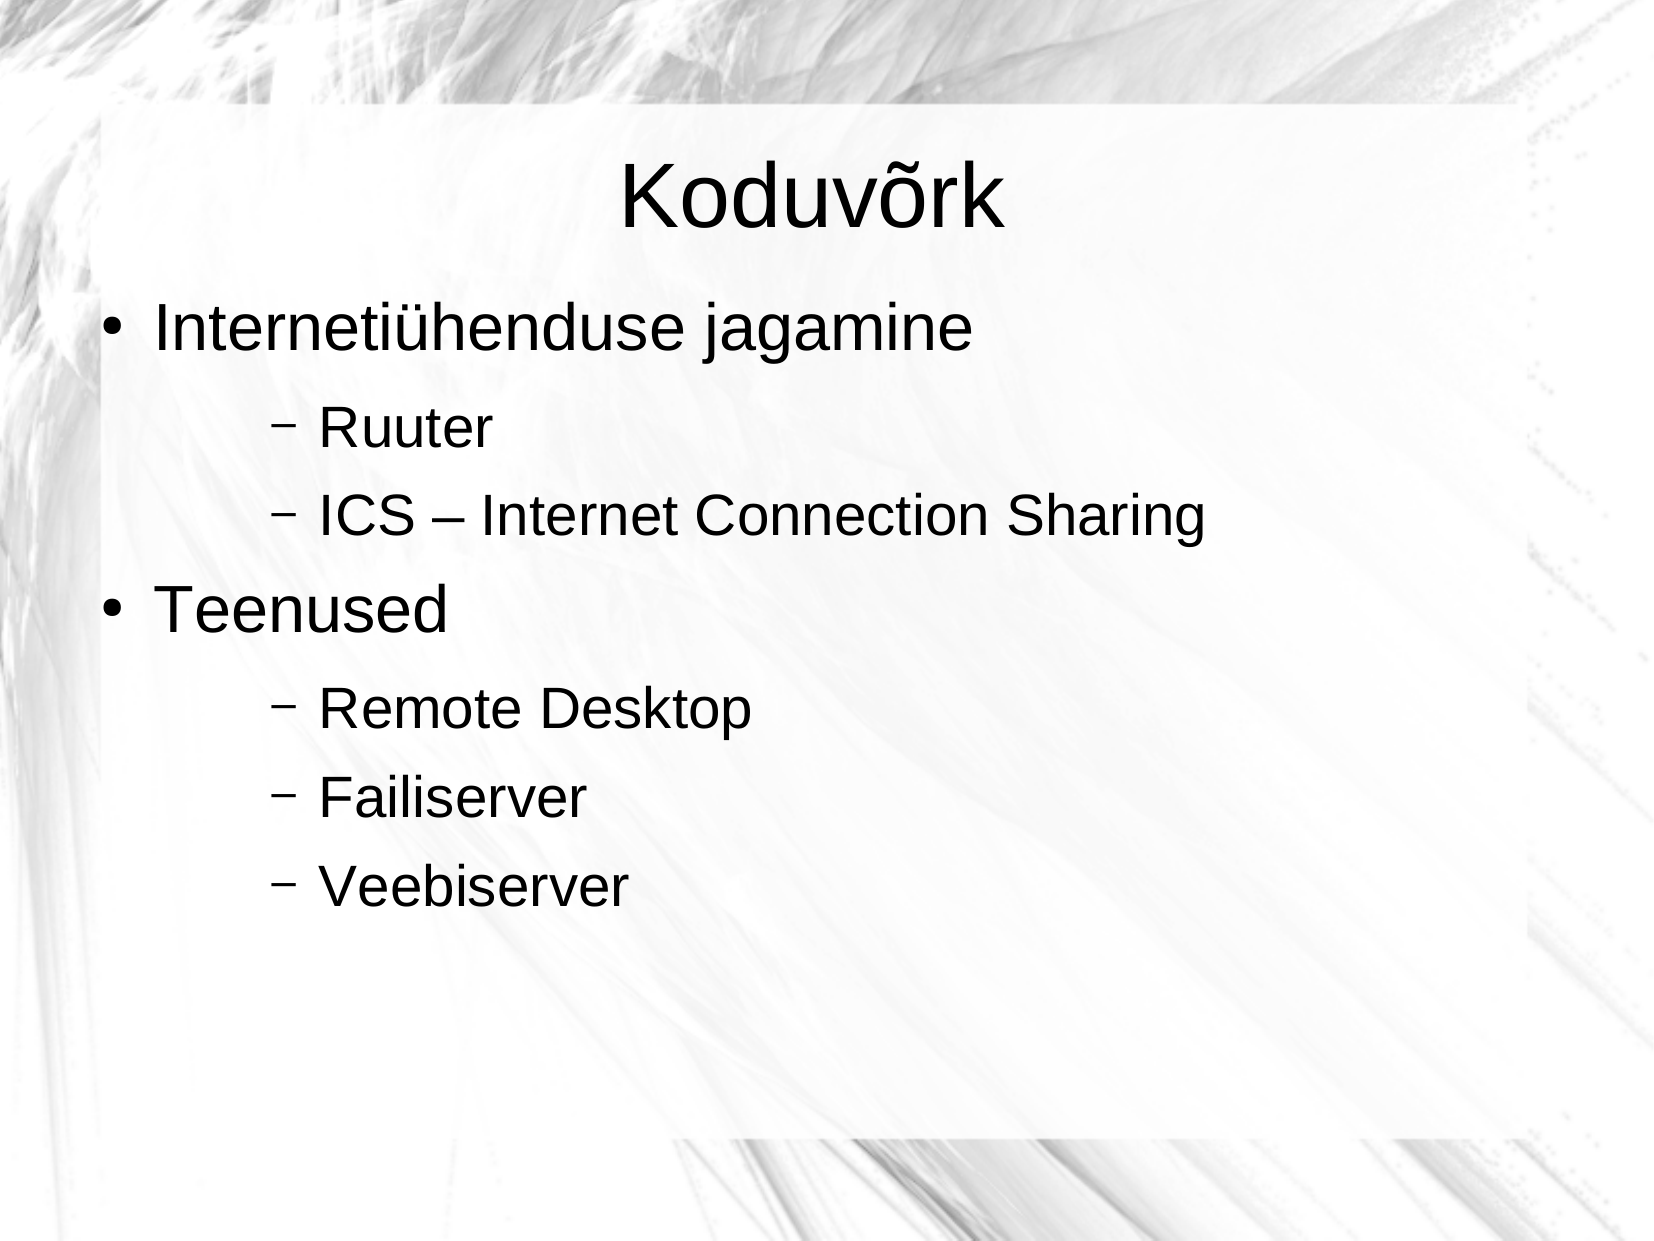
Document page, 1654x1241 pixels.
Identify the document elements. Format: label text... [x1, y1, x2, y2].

title Koduvõrk [118, 112, 1506, 281]
list Internetiühenduse jagamine Ruuter ICS – Internet Connection Sharing Teenused Remote Desktop Failiserver Veebiserver [82, 290, 1571, 1094]
picture [0, 0, 1654, 1241]
